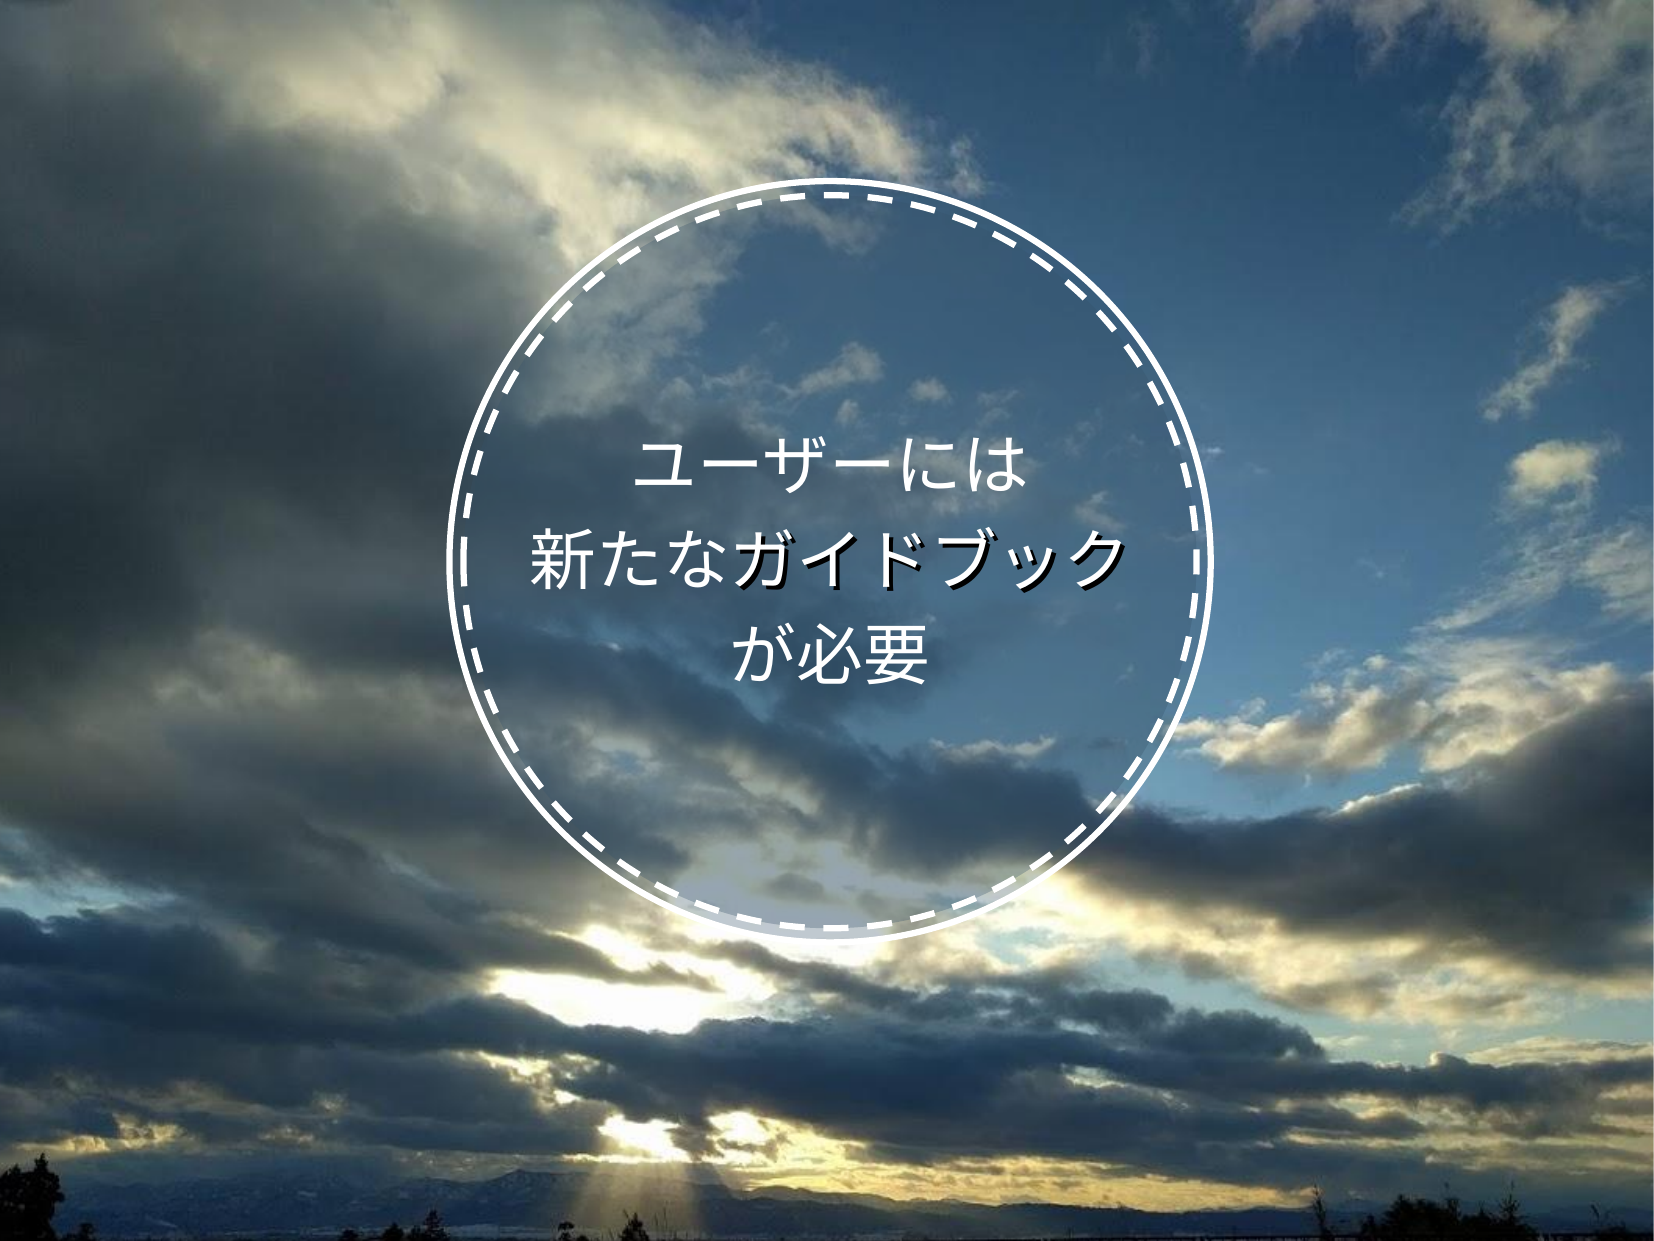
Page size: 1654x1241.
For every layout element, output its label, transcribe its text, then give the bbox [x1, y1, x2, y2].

picture [0, 0, 1654, 1241]
text_box [449, 405, 483, 719]
text_box [1177, 405, 1211, 719]
text_box [507, 181, 1153, 360]
text_box [502, 756, 1158, 943]
text_box ユーザーには 新たなガイドブック が必要 [483, 360, 1177, 756]
